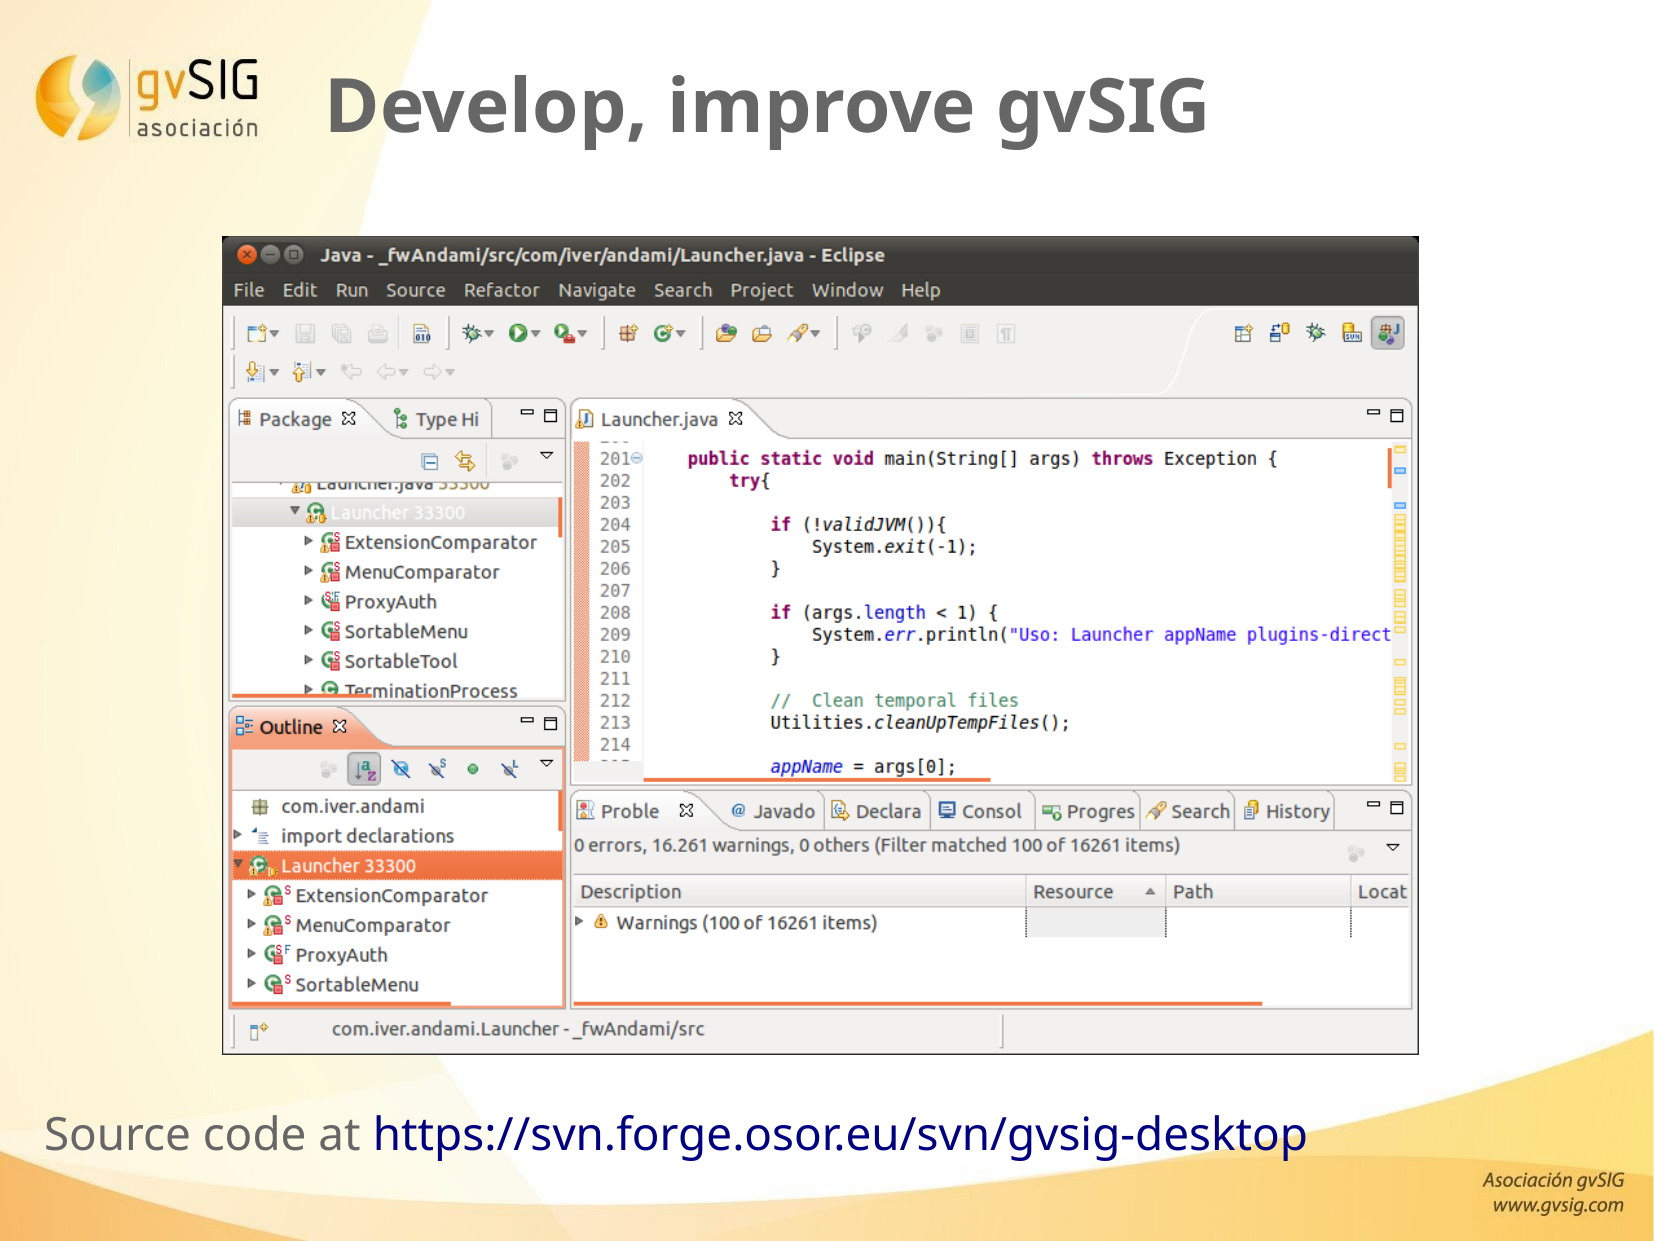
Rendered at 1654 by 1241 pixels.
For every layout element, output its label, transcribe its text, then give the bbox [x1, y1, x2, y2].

text_box Source code at https://svn.forge.osor.eu/svn/gvsig-desktop [29, 1094, 1443, 1165]
picture [0, 0, 1654, 1241]
title Develop, improve gvSIG [324, 29, 1625, 178]
